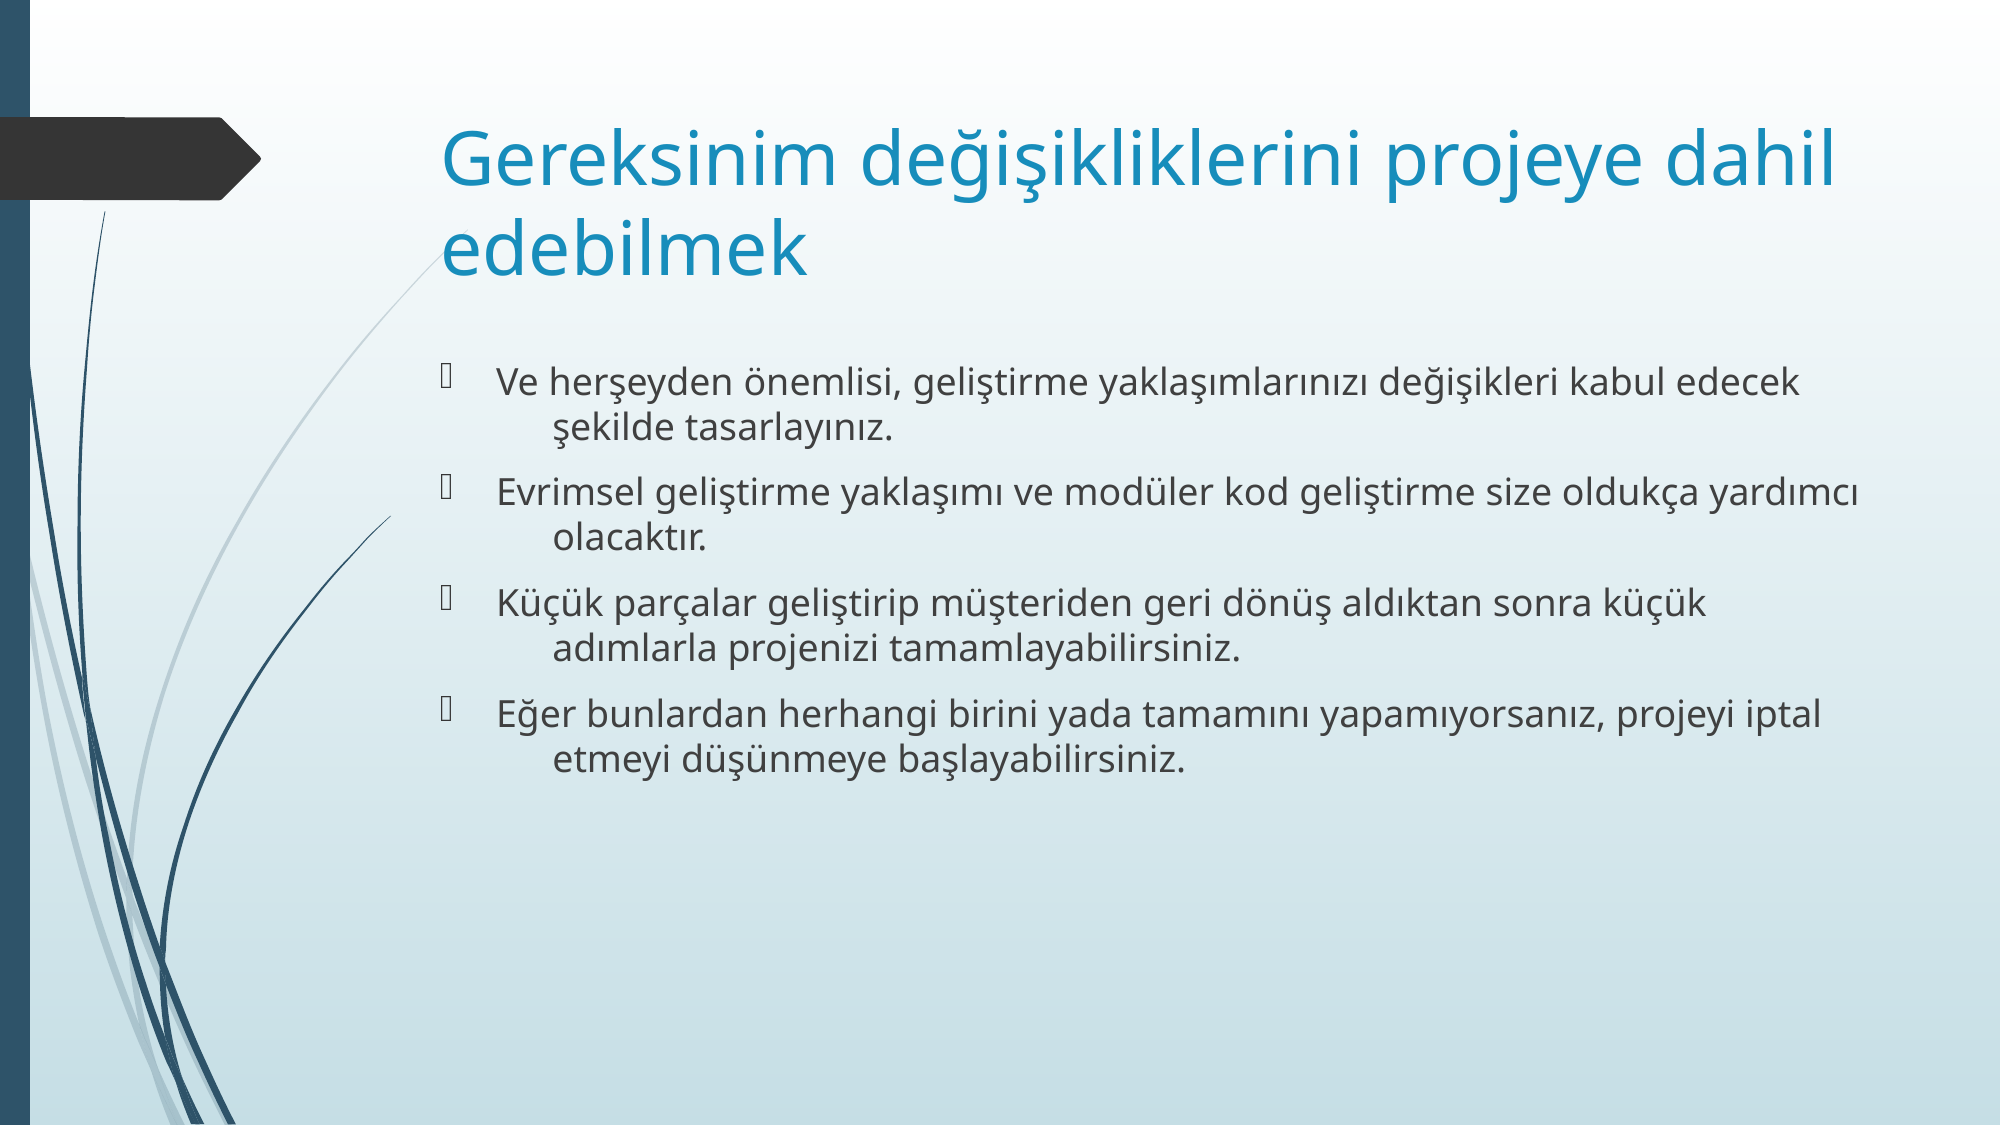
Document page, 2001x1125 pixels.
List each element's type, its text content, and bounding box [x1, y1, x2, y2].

title Gereksinim değişikliklerini projeye dahil edebilmek [425, 102, 1888, 313]
list Ve herşeyden önemlisi, geliştirme yaklaşımlarınızı değişikleri kabul edecek şekilde tasarlayınız. Evrimsel geliştirme yaklaşımı ve modüler kod geliştirme size oldukça yardımcı olacaktır. Küçük parçalar geliştirip müşteriden geri dönüş aldıktan sonra küçük adımlarla projenizi tamamlayabilirsiniz. Eğer bunlardan herhangi birini yada tamamını yapamıyorsanız, projeyi iptal etmeyi düşünmeye başlayabilirsiniz. [424, 350, 1888, 970]
